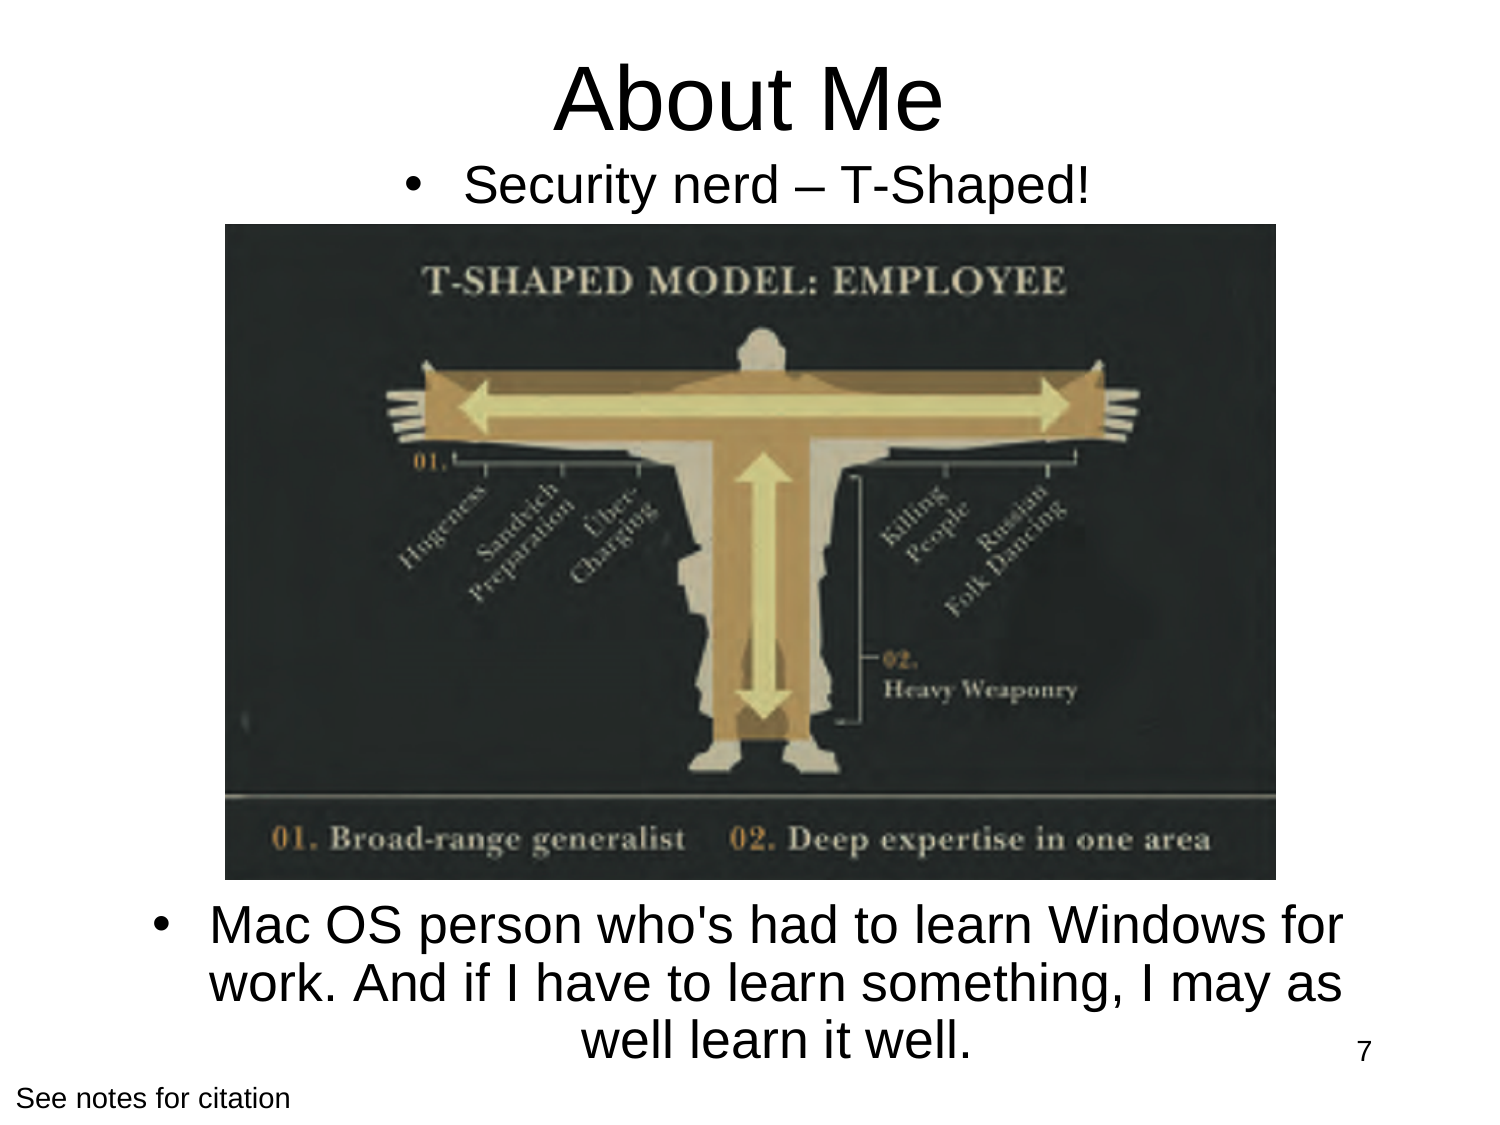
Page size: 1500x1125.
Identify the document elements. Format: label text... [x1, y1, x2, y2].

list Security nerd – T-Shaped! Mac OS person who's had to learn Windows for work. And if I have to learn something, I may as well learn it well. [112, 149, 1388, 1089]
text_box <number> [1074, 1025, 1388, 1101]
text_box See notes for citation [0, 1072, 307, 1123]
picture [225, 224, 1276, 880]
title About Me [0, 0, 1500, 188]
